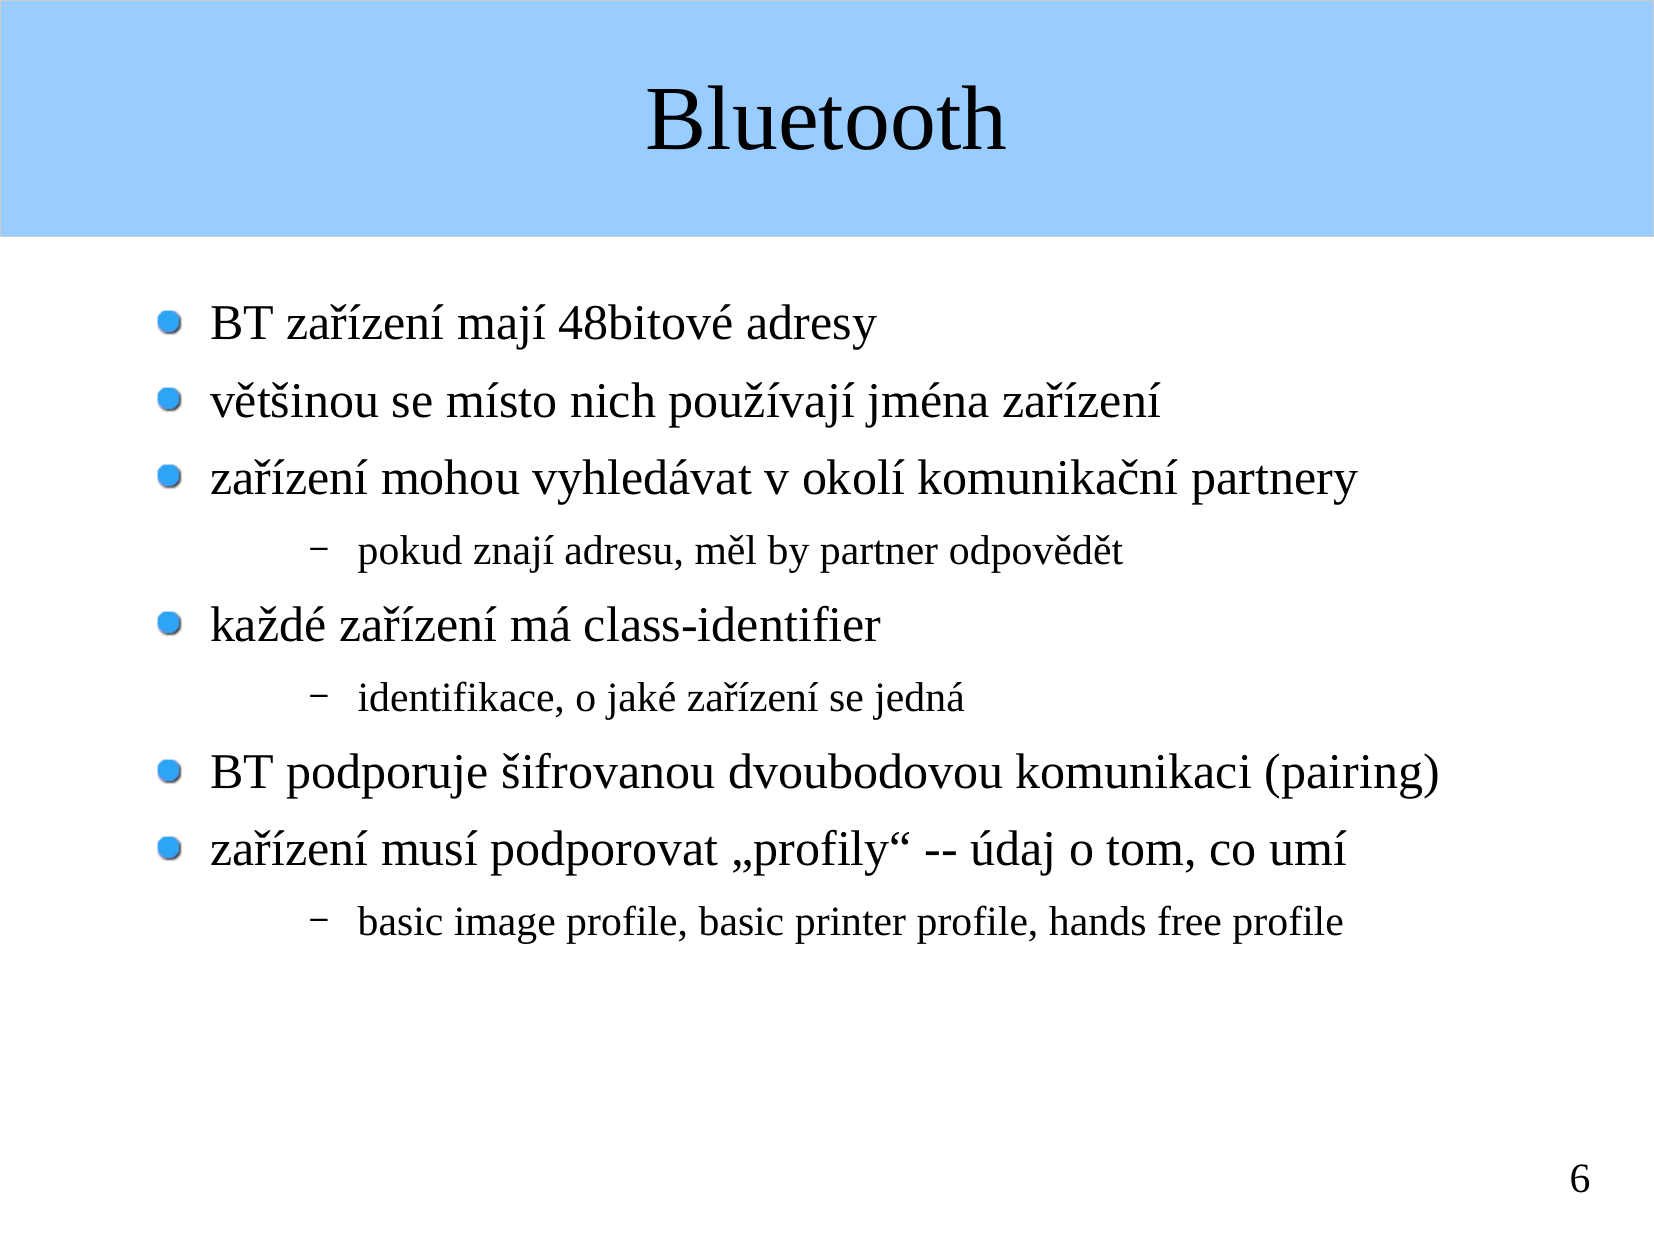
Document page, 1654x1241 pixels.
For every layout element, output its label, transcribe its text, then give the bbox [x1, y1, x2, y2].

title Bluetooth [0, 0, 1654, 237]
list BT zařízení mají 48bitové adresy většinou se místo nich používají jména zařízení zařízení mohou vyhledávat v okolí komunikační partnery pokud znají adresu, měl by partner odpovědět každé zařízení má class-identifier identifikace, o jaké zařízení se jedná BT podporuje šifrovanou dvoubodovou komunikaci (pairing) zařízení musí podporovat „profily“ -- údaj o tom, co umí basic image profile, basic printer profile, hands free profile [121, 295, 1534, 1127]
